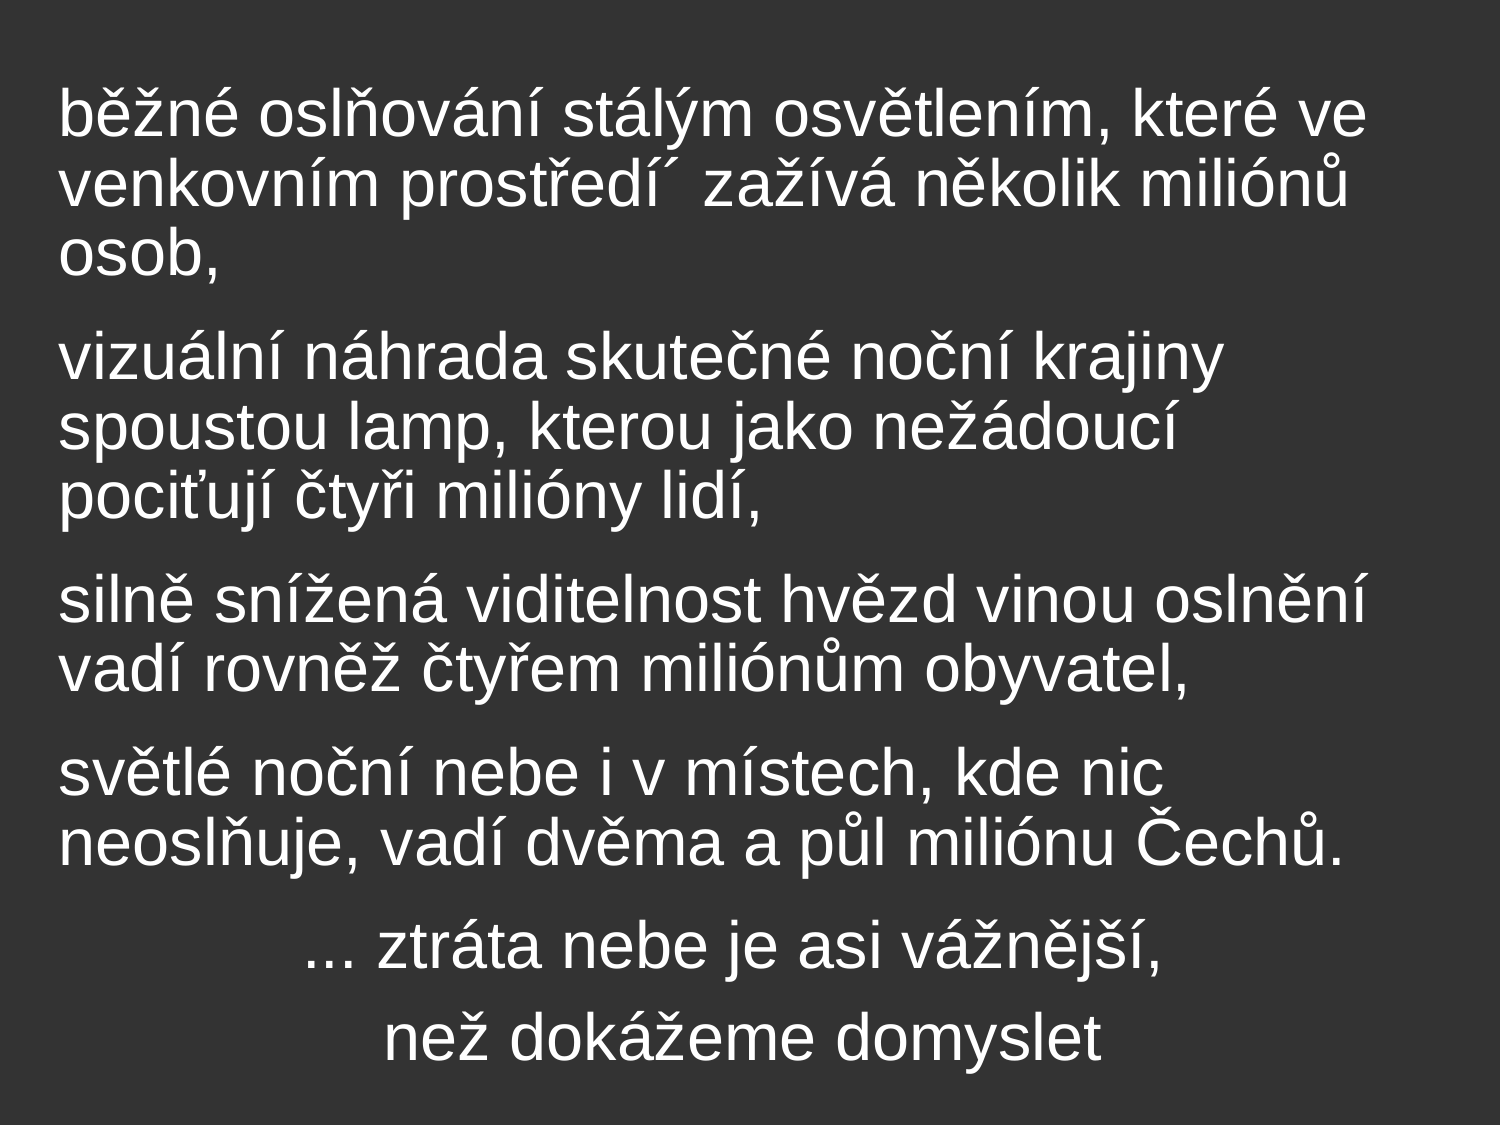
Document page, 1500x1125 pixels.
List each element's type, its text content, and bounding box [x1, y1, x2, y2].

list běžné oslňování stálým osvětlením, které ve venkovním prostředí´ zažívá několik miliónů osob, vizuální náhrada skutečné noční krajiny spoustou lamp, kterou jako nežádoucí pociťují čtyři milióny lidí, silně snížená viditelnost hvězd vinou oslnění vadí rovněž čtyřem miliónům obyvatel, světlé noční nebe i v místech, kde nic neoslňuje, vadí dvěma a půl miliónu Čechů. ... ztráta nebe je asi vážnější, než dokážeme domyslet [59, 81, 1409, 1081]
title [75, 21, 1425, 257]
